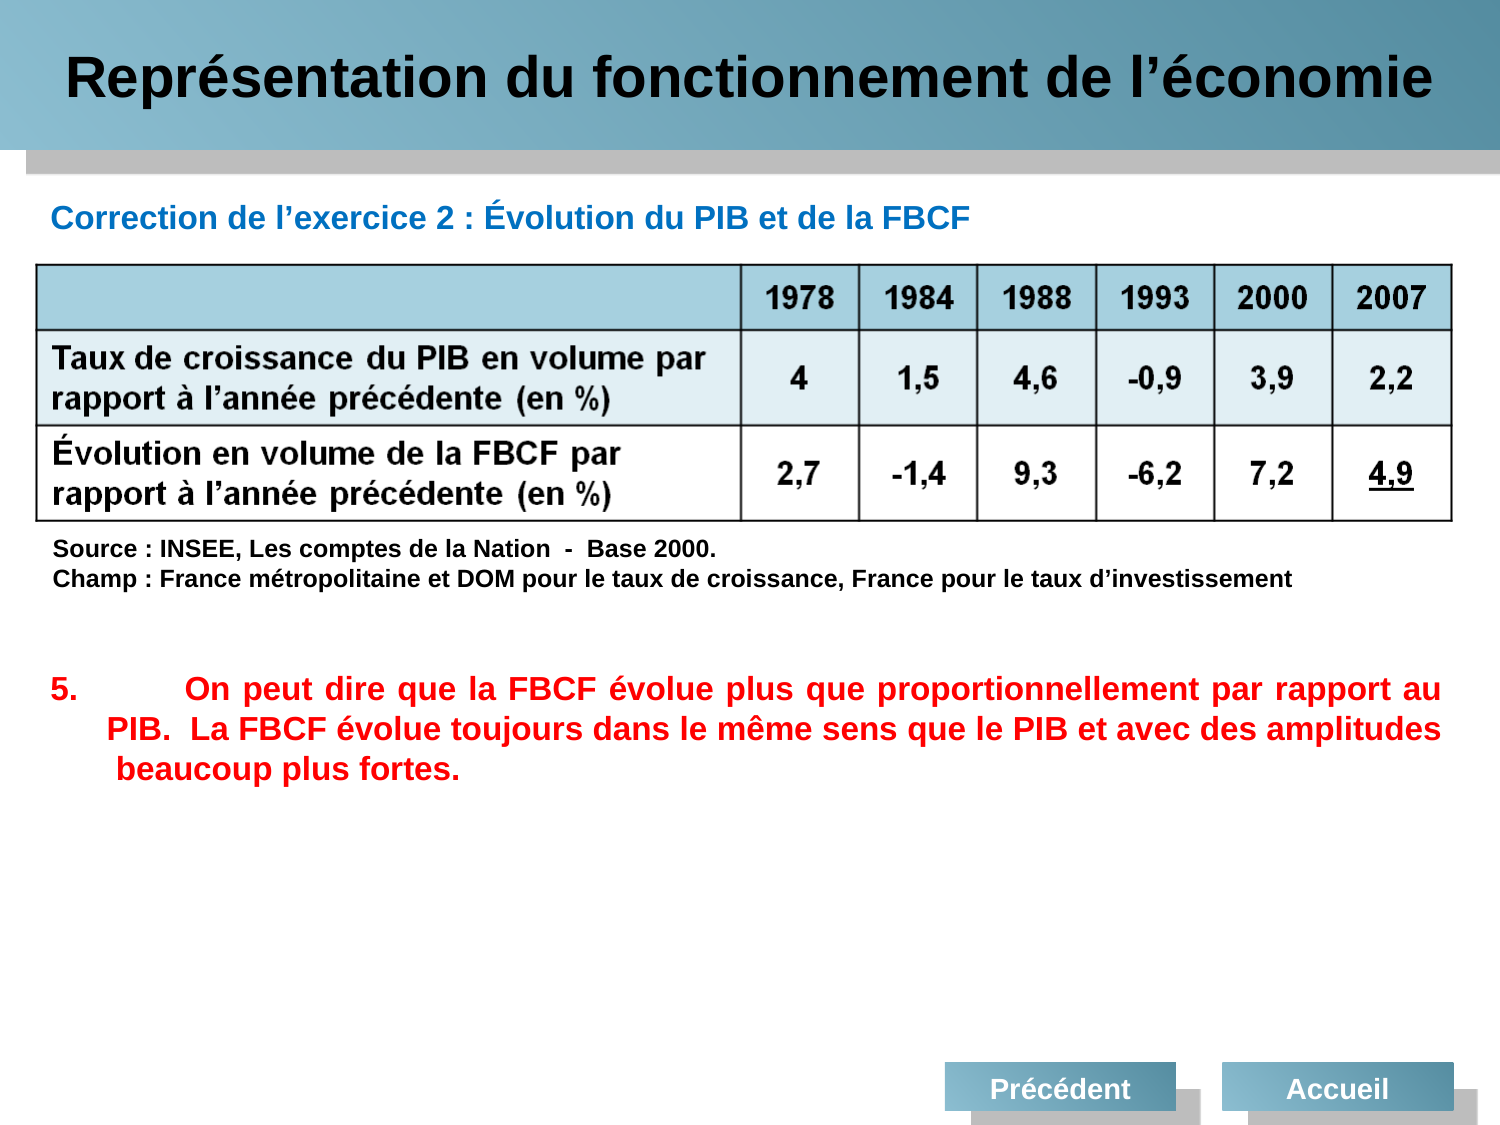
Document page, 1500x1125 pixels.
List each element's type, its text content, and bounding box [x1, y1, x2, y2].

text_box Correction de l’exercice 2 : Évolution du PIB et de la FBCF [35, 189, 1454, 253]
text_box Représentation du fonctionnement de l’économie [0, 0, 1500, 149]
text_box 5. On peut dire que la FBCF évolue plus que proportionnellement par rapport au PIB. La FBCF évolue toujours dans le même sens que le PIB et avec des amplitudes beaucoup plus fortes. [35, 620, 1459, 797]
text_box Accueil [1222, 1062, 1454, 1111]
text_box Précédent [944, 1062, 1176, 1111]
picture [25, 253, 1463, 533]
text_box Source : INSEE, Les comptes de la Nation - Base 2000. Champ : France métropolitaine et DOM pour le taux de croissance, France pour le taux d’investissement [37, 525, 1382, 602]
